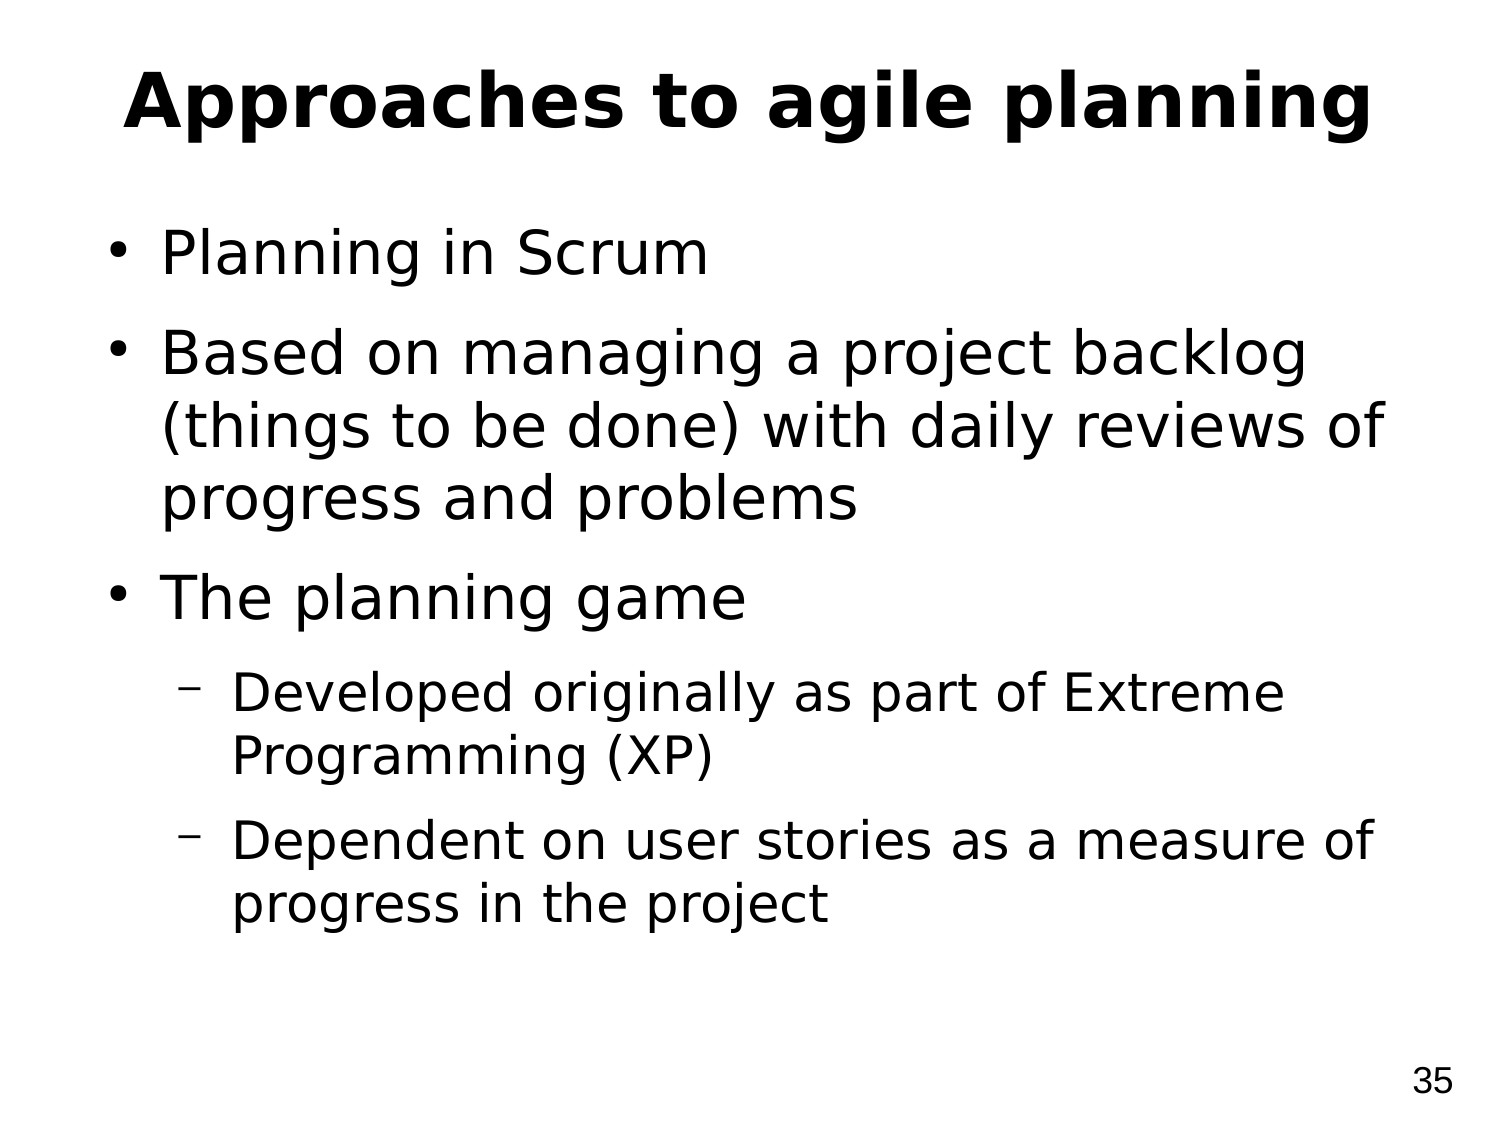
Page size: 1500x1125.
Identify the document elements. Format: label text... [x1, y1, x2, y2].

title Approaches to agile planning [75, 44, 1425, 177]
list Planning in Scrum Based on managing a project backlog (things to be done) with daily reviews of progress and problems The planning game Developed originally as part of Extreme Programming (XP) Dependent on user stories as a measure of progress in the project [75, 206, 1425, 1093]
